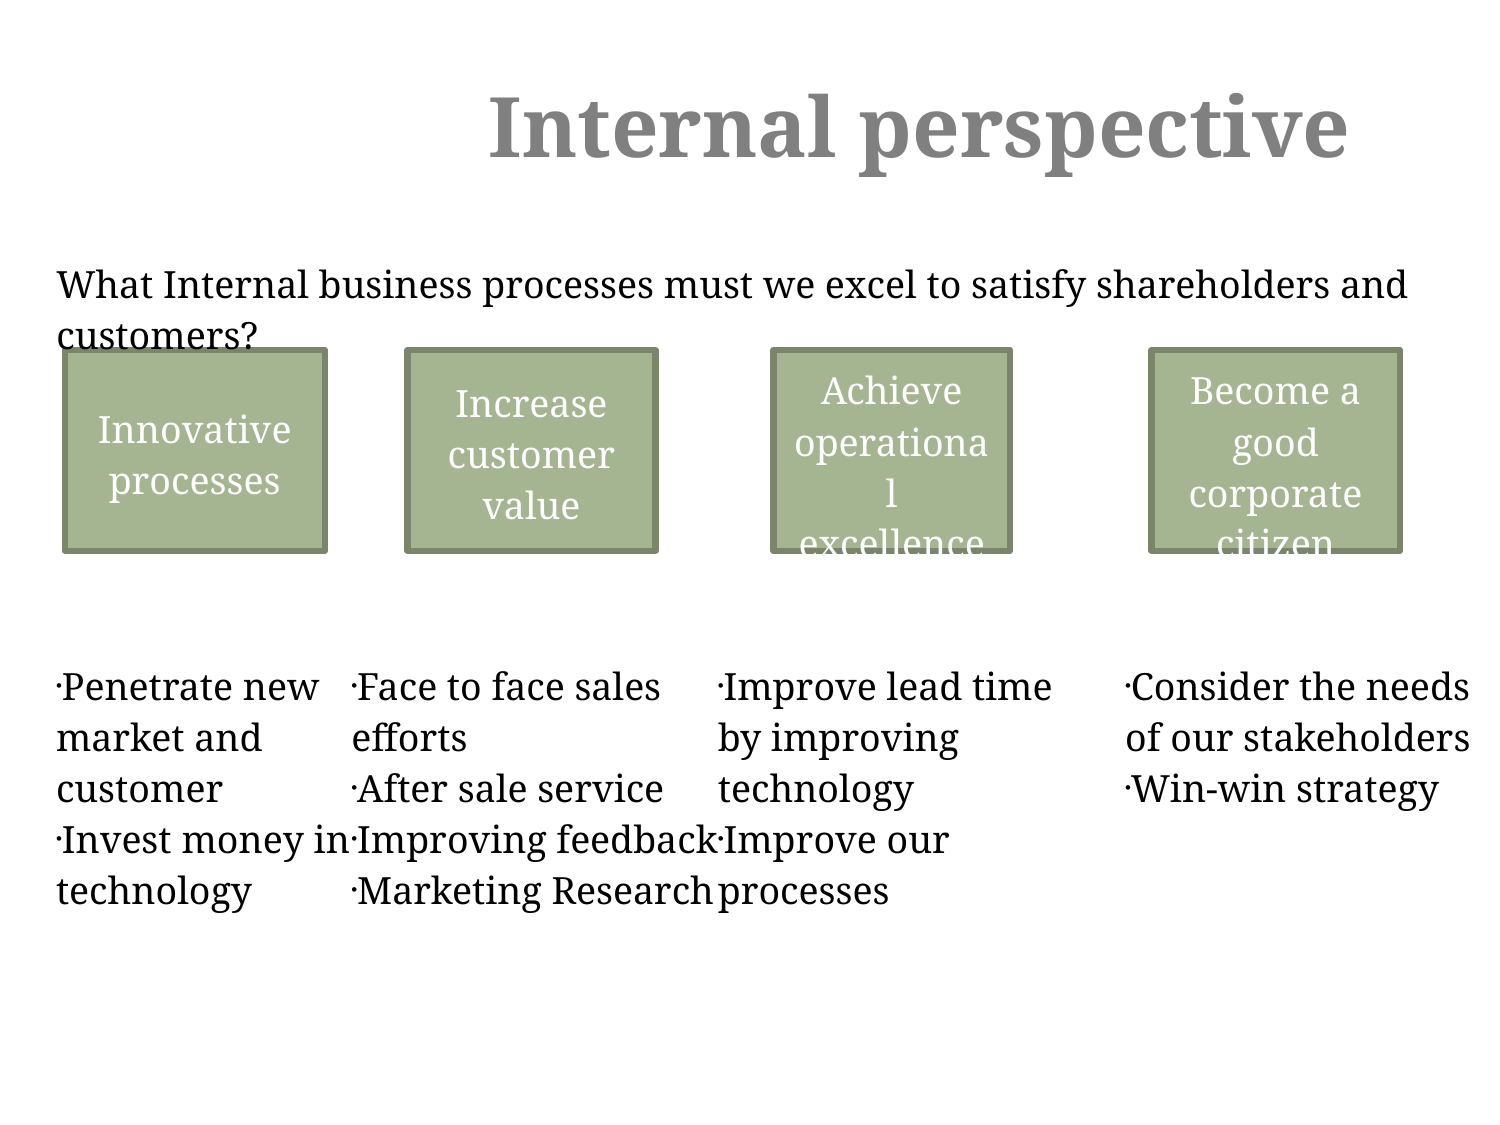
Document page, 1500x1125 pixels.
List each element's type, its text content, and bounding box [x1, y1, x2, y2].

text_box Innovative processes [64, 369, 325, 551]
text_box Become a good corporate citizen [1151, 369, 1400, 551]
text_box Penetrate new market and customer Invest money in technology [41, 645, 336, 975]
text_box Consider the needs of our stakeholders Win-win strategy [1110, 645, 1500, 873]
text_box What Internal business processes must we excel to satisfy shareholders and customers? [41, 243, 1500, 369]
title Internal perspective [244, 59, 1500, 243]
text_box Improve lead time by improving technology Improve our processes [702, 645, 1093, 1026]
text_box Achieve operational excellence [773, 369, 1010, 551]
text_box Increase customer value [407, 369, 656, 551]
text_box Face to face sales efforts After sale service Improving feedback Marketing Research [336, 645, 702, 975]
